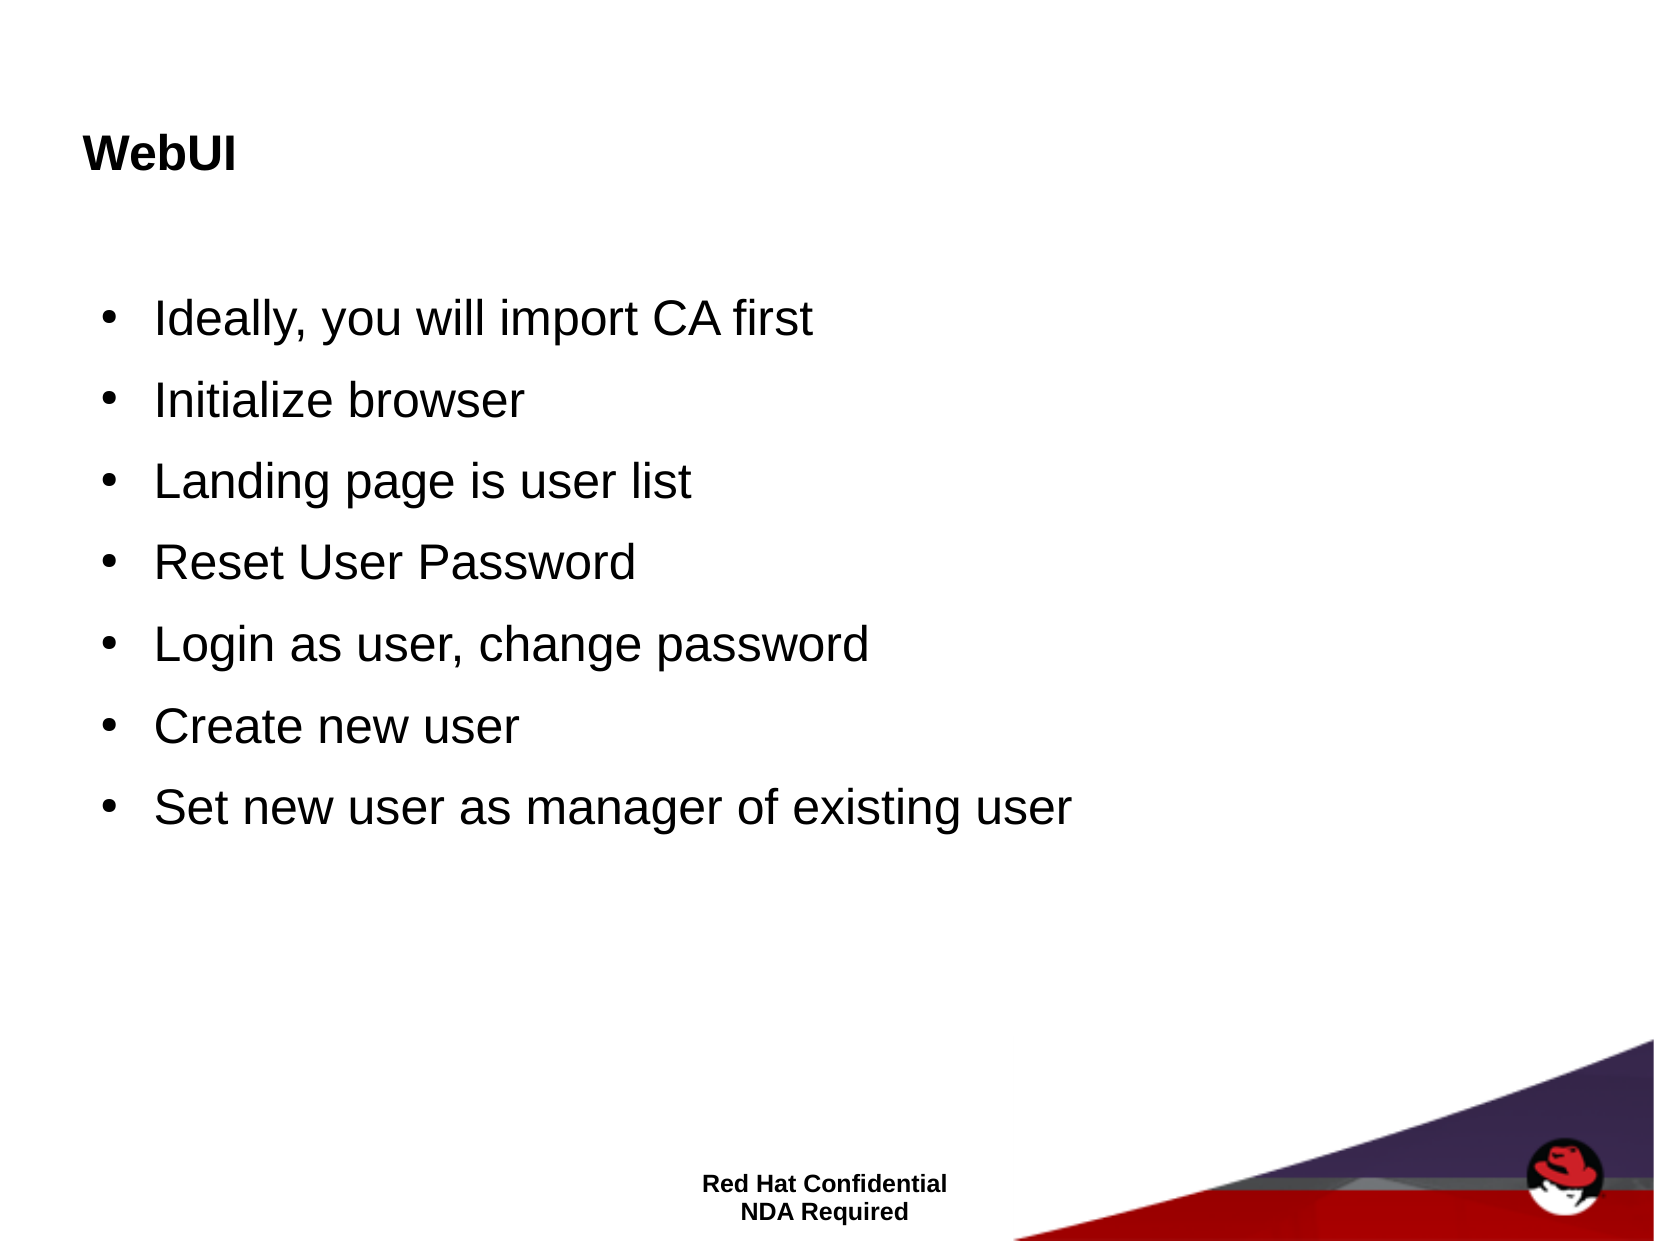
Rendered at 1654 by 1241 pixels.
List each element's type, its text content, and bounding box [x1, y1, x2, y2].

list Ideally, you will import CA first Initialize browser Landing page is user list Reset User Password Login as user, change password Create new user Set new user as manager of existing user [82, 290, 1571, 1109]
title WebUI [82, 49, 1571, 257]
picture [1012, 1036, 1654, 1241]
